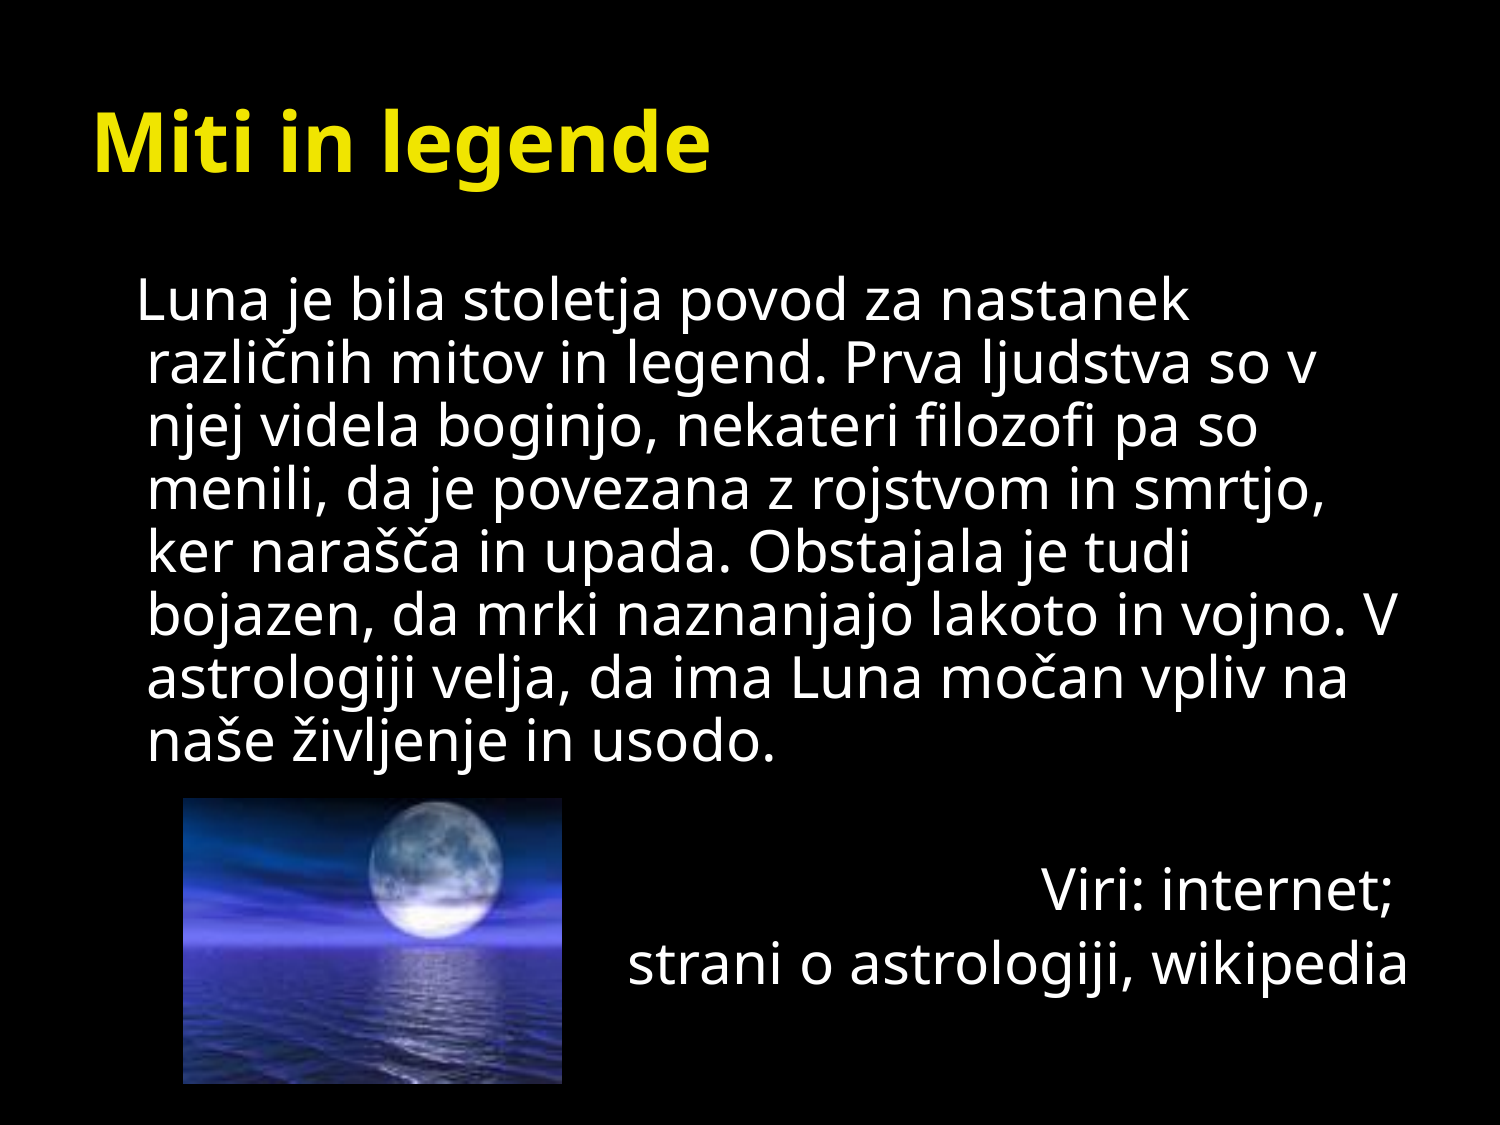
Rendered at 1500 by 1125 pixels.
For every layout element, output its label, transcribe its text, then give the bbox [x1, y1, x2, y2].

list Luna je bila stoletja povod za nastanek različnih mitov in legend. Prva ljudstva so v njej videla boginjo, nekateri filozofi pa so menili, da je povezana z rojstvom in smrtjo, ker narašča in upada. Obstajala je tudi bojazen, da mrki naznanjajo lakoto in vojno. V astrologiji velja, da ima Luna močan vpliv na naše življenje in usodo. Viri: internet; strani o astrologiji, wikipedia [75, 262, 1425, 1125]
picture [183, 798, 562, 1084]
title Miti in legende [75, 45, 1425, 233]
